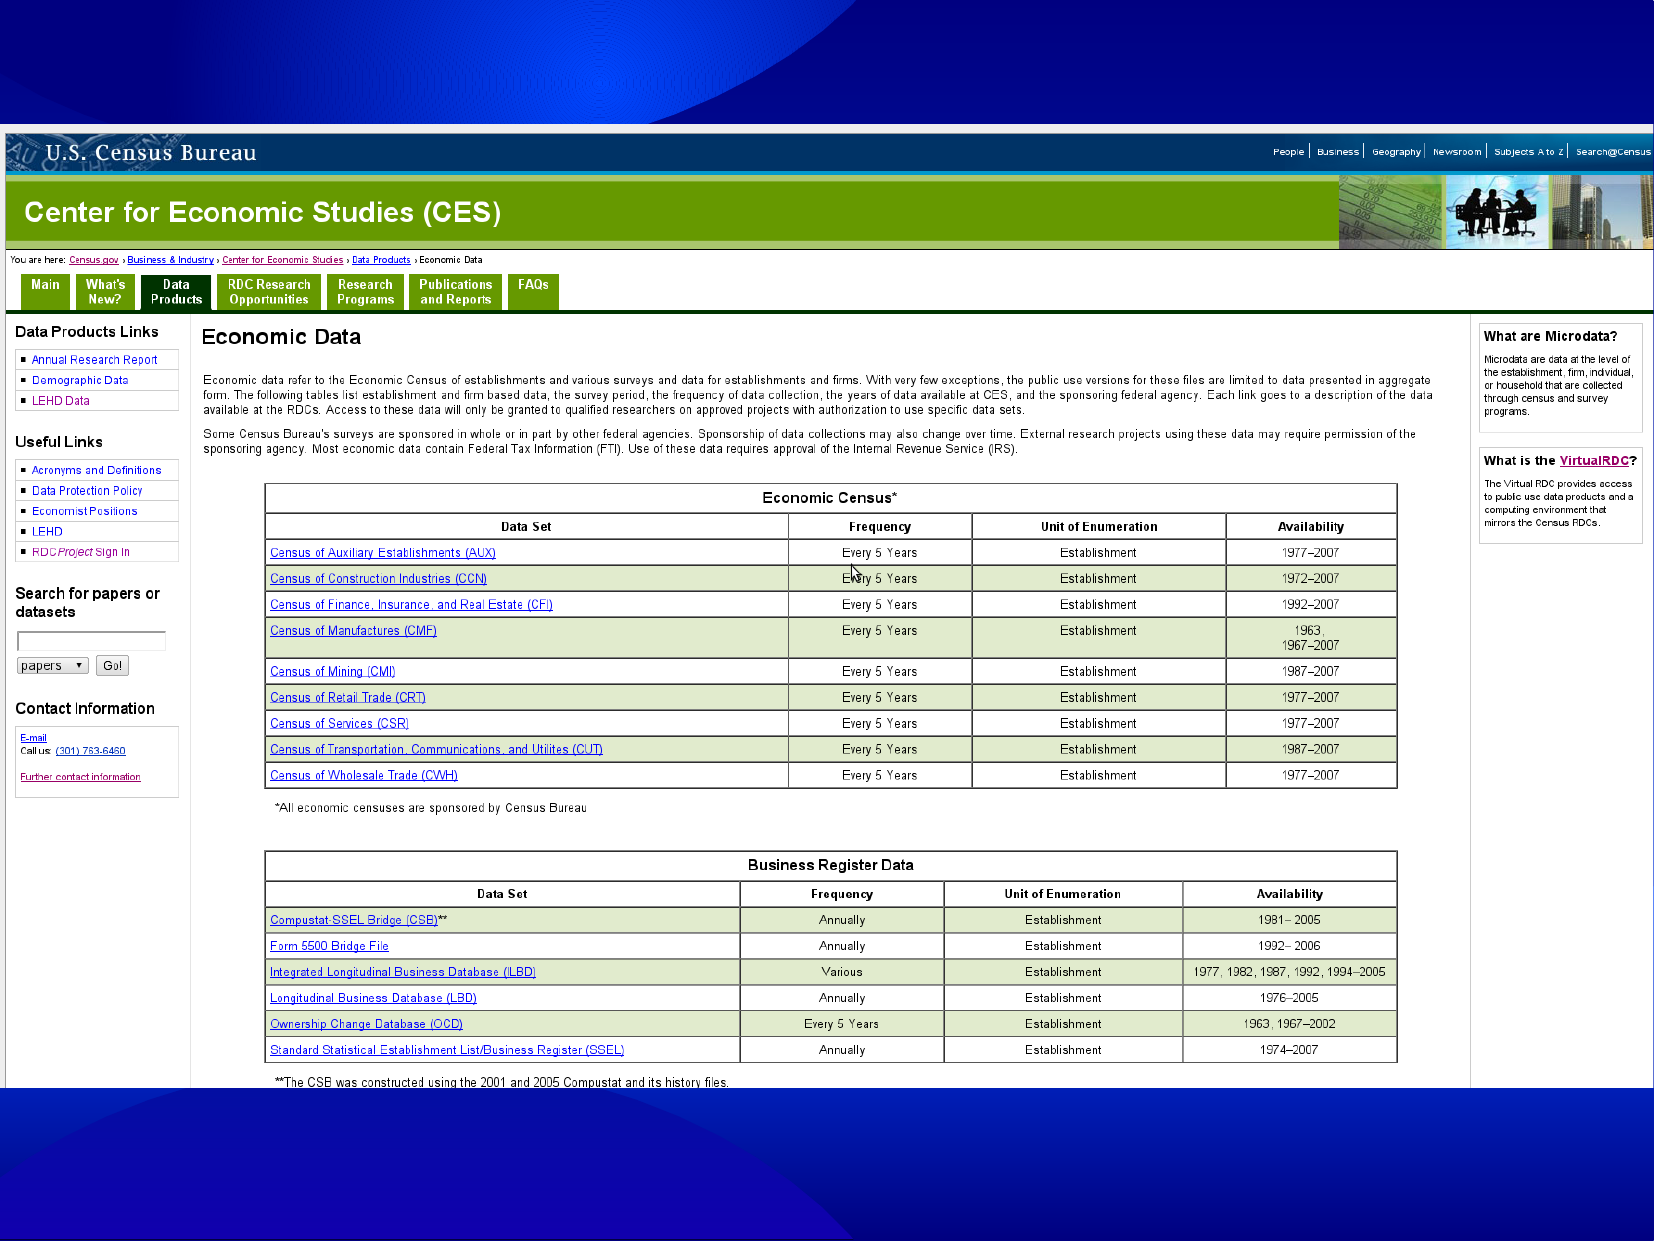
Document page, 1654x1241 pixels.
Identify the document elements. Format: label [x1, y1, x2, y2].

picture [0, 124, 1654, 1088]
